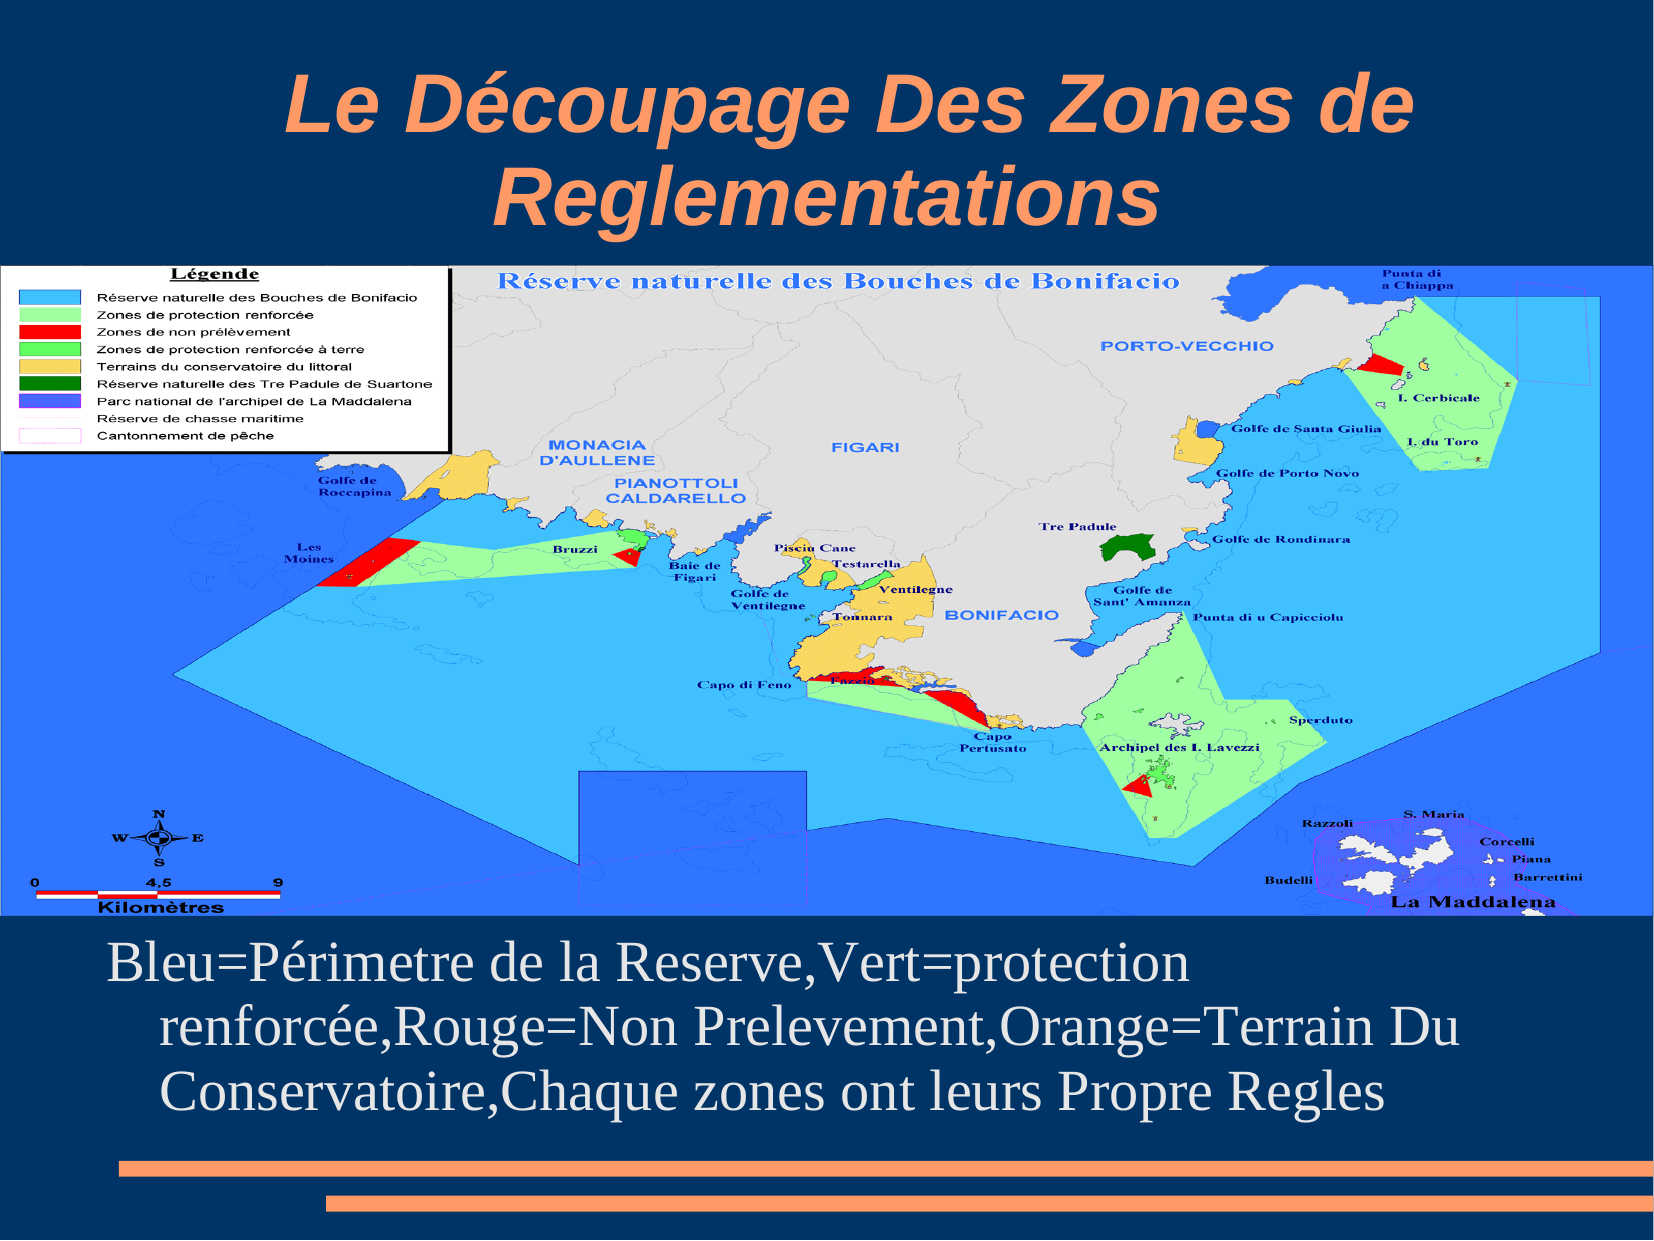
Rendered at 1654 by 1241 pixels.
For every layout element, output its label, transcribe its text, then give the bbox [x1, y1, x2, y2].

title Le Découpage Des Zones de Reglementations [121, 46, 1534, 254]
picture [0, 265, 1654, 916]
list Bleu=Périmetre de la Reserve,Vert=protection renforcée,Rouge=Non Prelevement,Orange=Terrain Du Conservatoire,Chaque zones ont leurs Propre Regles [88, 929, 1565, 1126]
